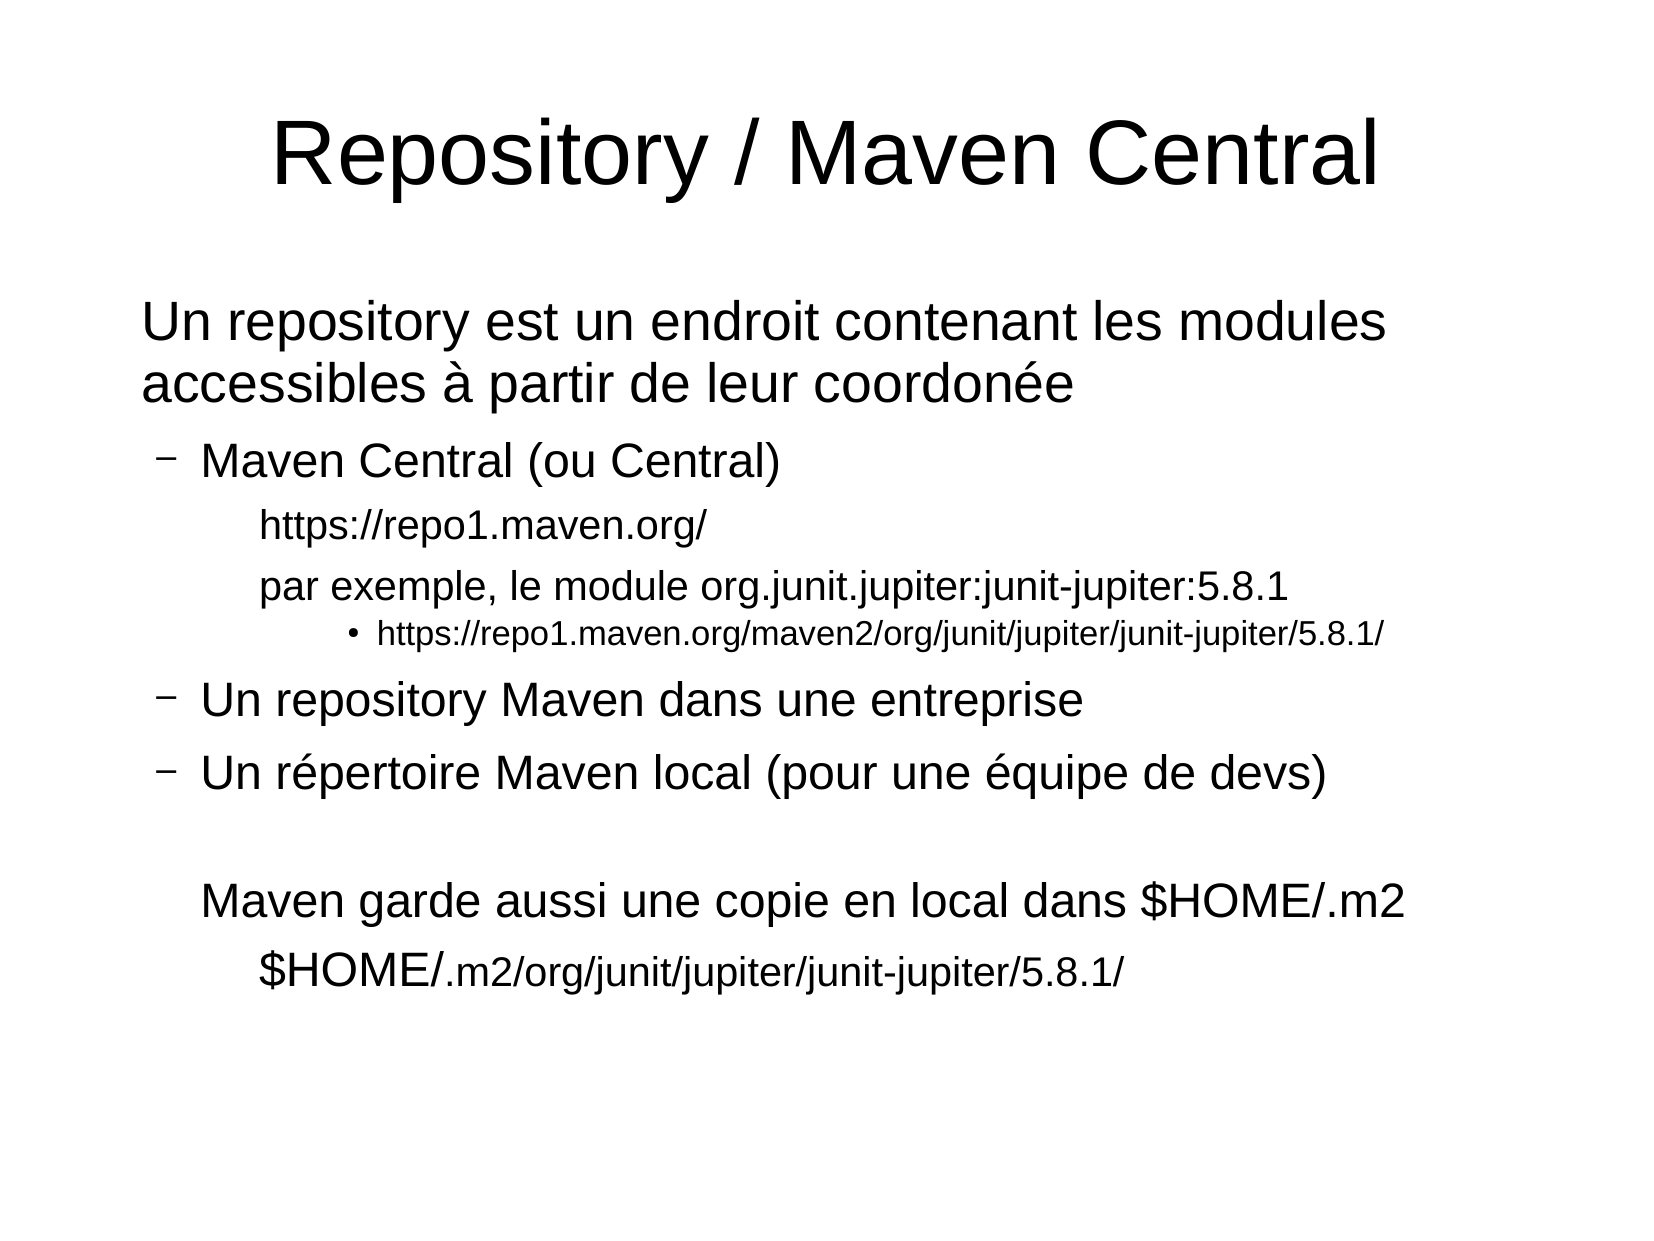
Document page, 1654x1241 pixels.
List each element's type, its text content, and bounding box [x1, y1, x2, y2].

list Un repository est un endroit contenant les modules accessibles à partir de leur coordonée Maven Central (ou Central) https://repo1.maven.org/ par exemple, le module org.junit.jupiter:junit-jupiter:5.8.1 https://repo1.maven.org/maven2/org/junit/jupiter/junit-jupiter/5.8.1/ Un repository Maven dans une entreprise Un répertoire Maven local (pour une équipe de devs) Maven garde aussi une copie en local dans $HOME/.m2 $HOME/.m2/org/junit/jupiter/junit-jupiter/5.8.1/ [82, 290, 1571, 1010]
title Repository / Maven Central [82, 49, 1571, 257]
